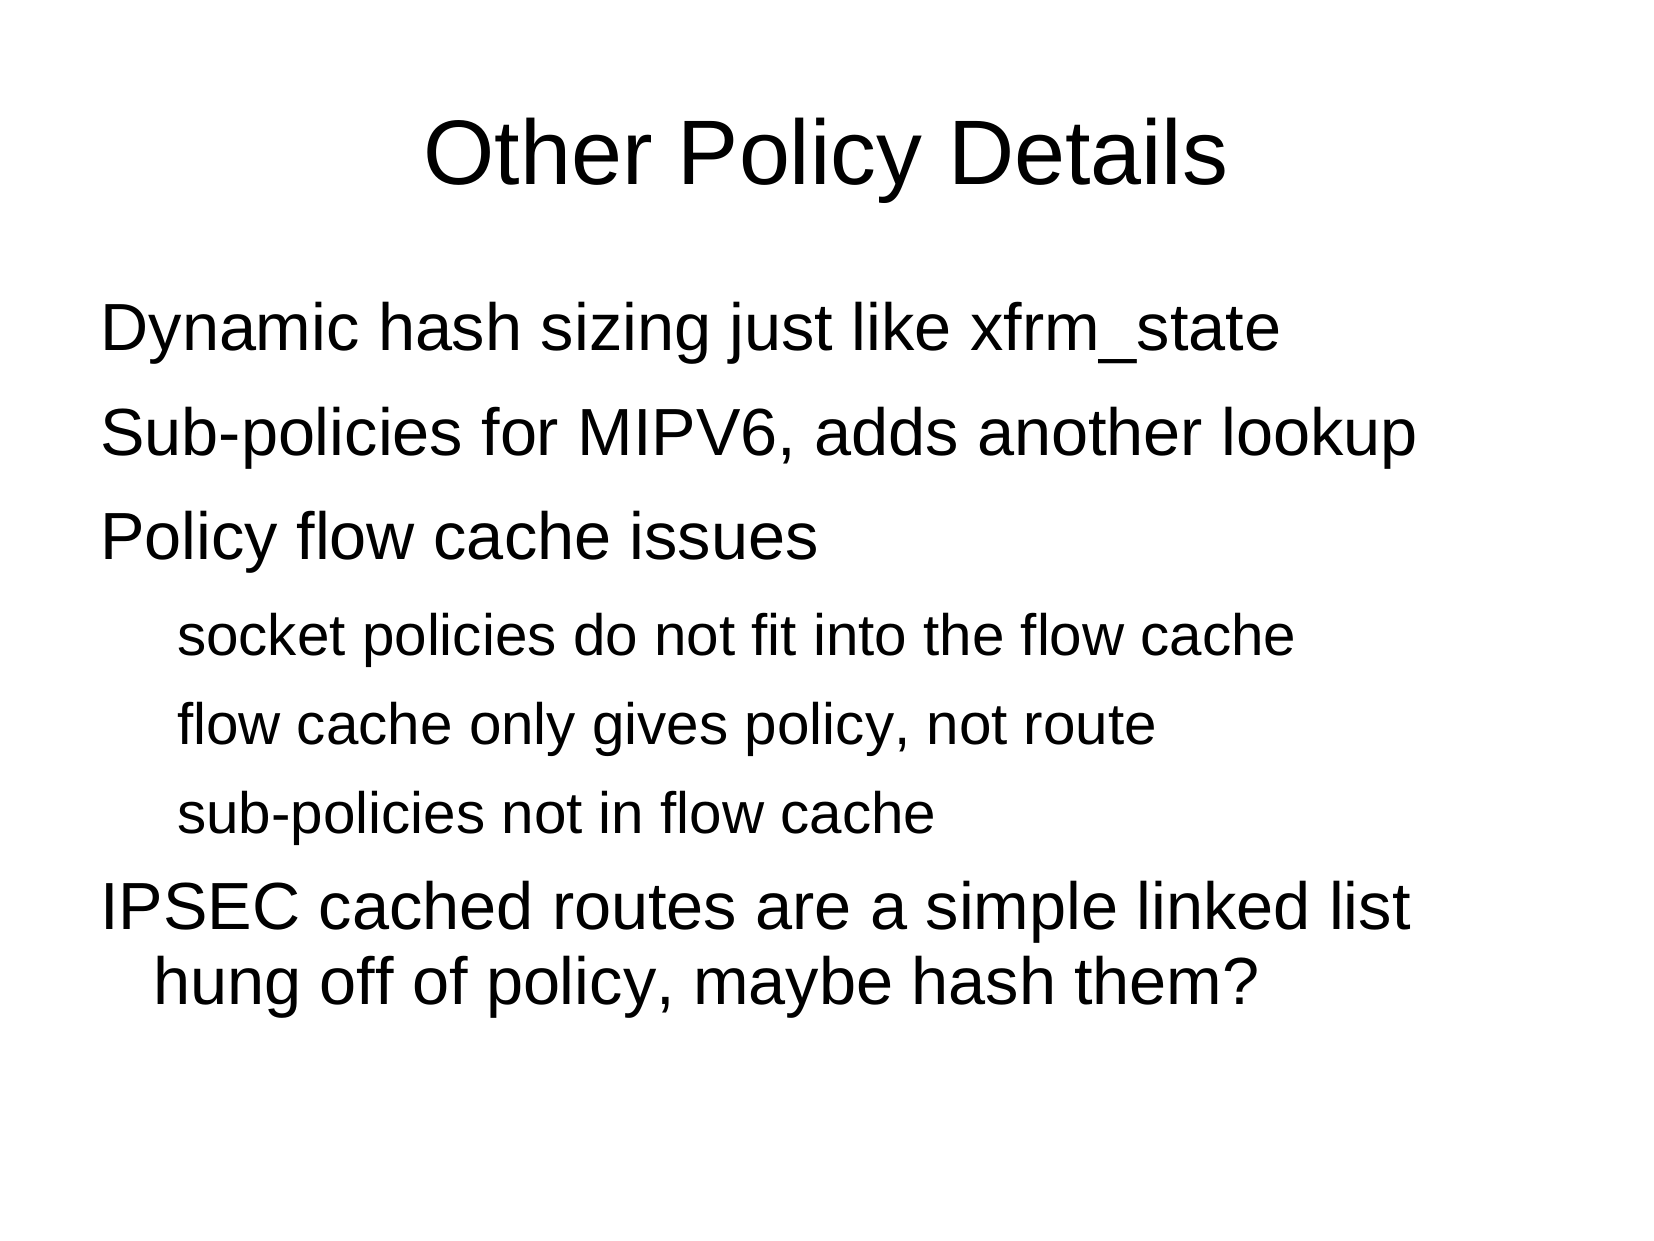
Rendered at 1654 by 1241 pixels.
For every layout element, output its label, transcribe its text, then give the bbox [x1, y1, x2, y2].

title Other Policy Details [82, 49, 1571, 257]
list Dynamic hash sizing just like xfrm_state Sub-policies for MIPV6, adds another lookup Policy flow cache issues socket policies do not fit into the flow cache flow cache only gives policy, not route sub-policies not in flow cache IPSEC cached routes are a simple linked list hung off of policy, maybe hash them? [82, 290, 1571, 1109]
